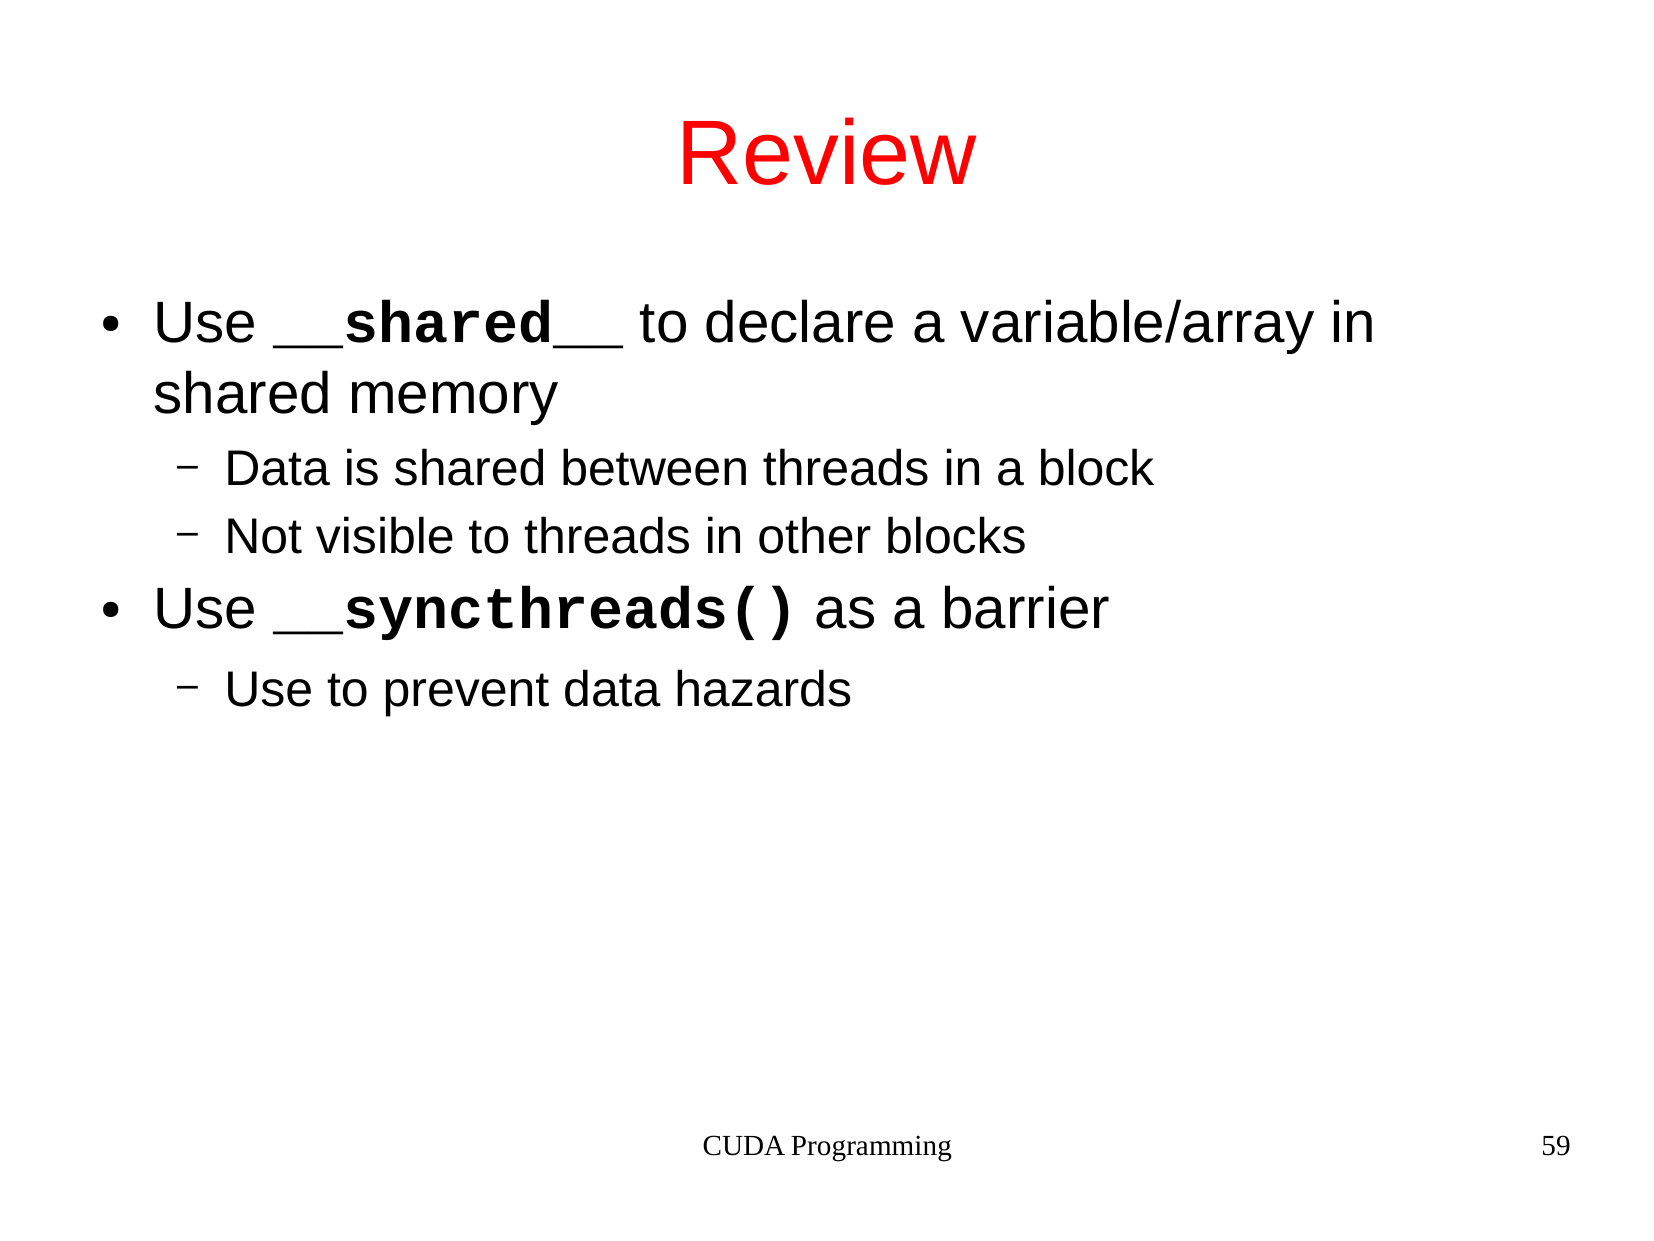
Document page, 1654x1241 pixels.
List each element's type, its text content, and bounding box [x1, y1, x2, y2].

list Use __shared__ to declare a variable/array in shared memory Data is shared between threads in a block Not visible to threads in other blocks Use __syncthreads() as a barrier Use to prevent data hazards [82, 290, 1571, 1109]
title Review [82, 49, 1571, 257]
